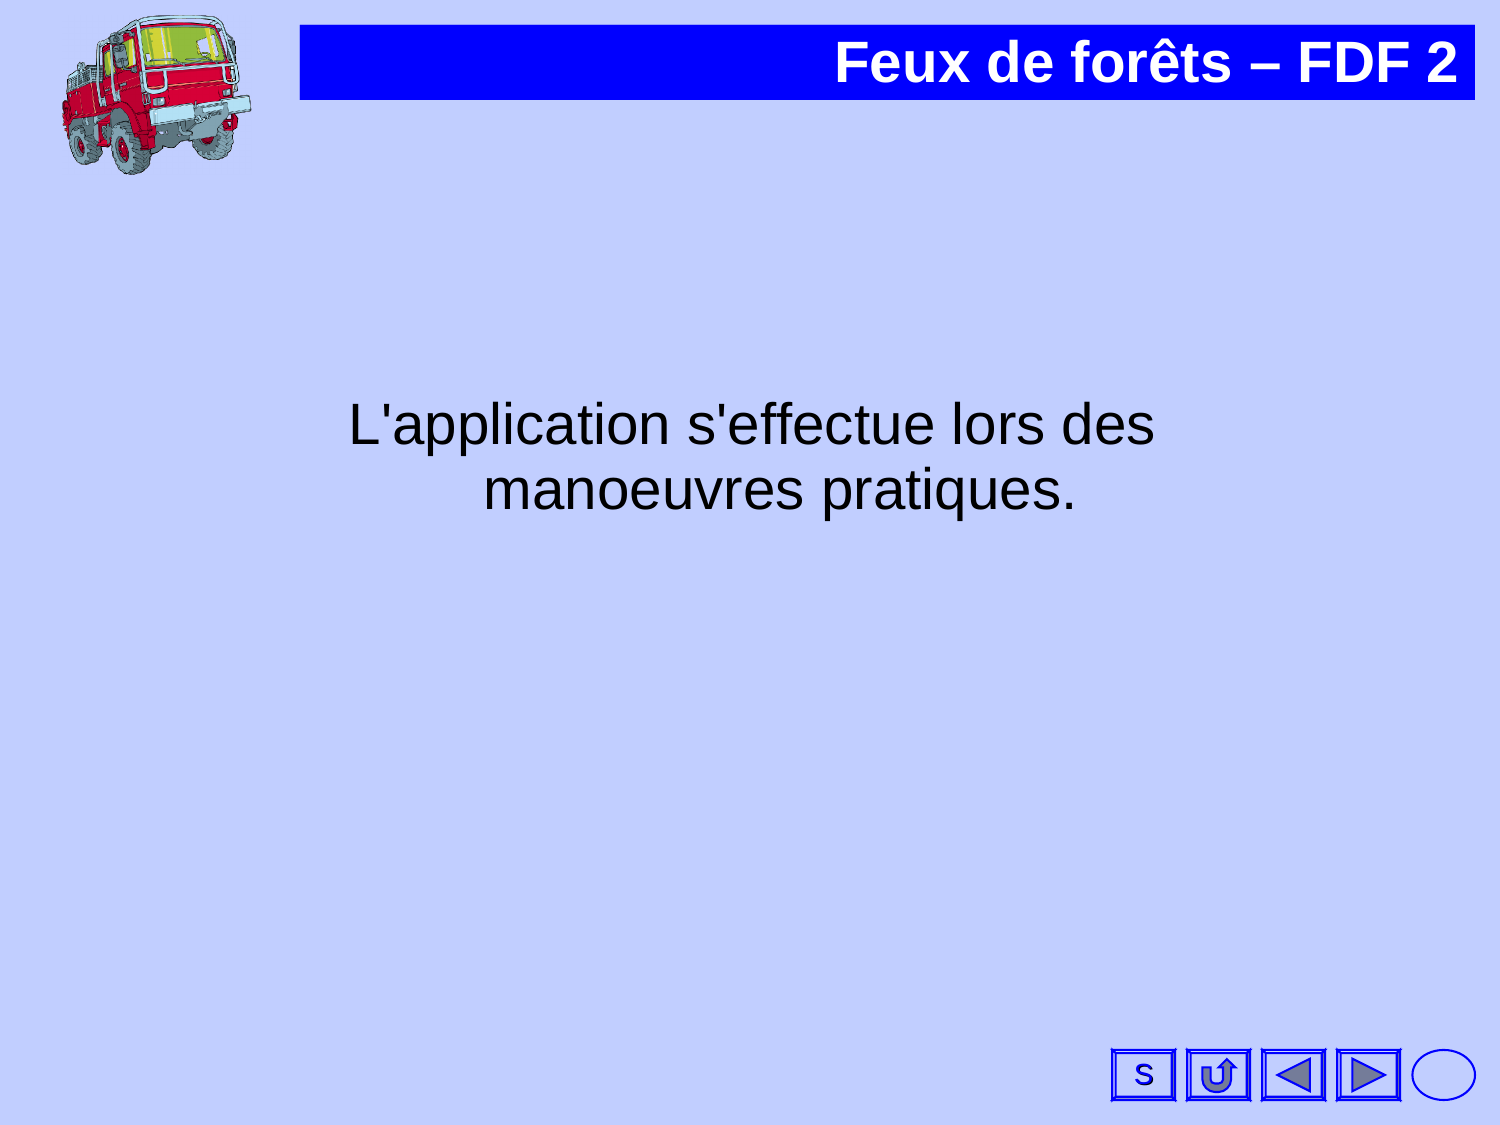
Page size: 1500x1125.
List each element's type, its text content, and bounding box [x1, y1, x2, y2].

list L'application s'effectue lors des manoeuvres pratiques. [265, 383, 1241, 608]
text_box [1412, 1049, 1476, 1101]
text_box Feux de forêts – FDF 2 [299, 24, 1475, 100]
